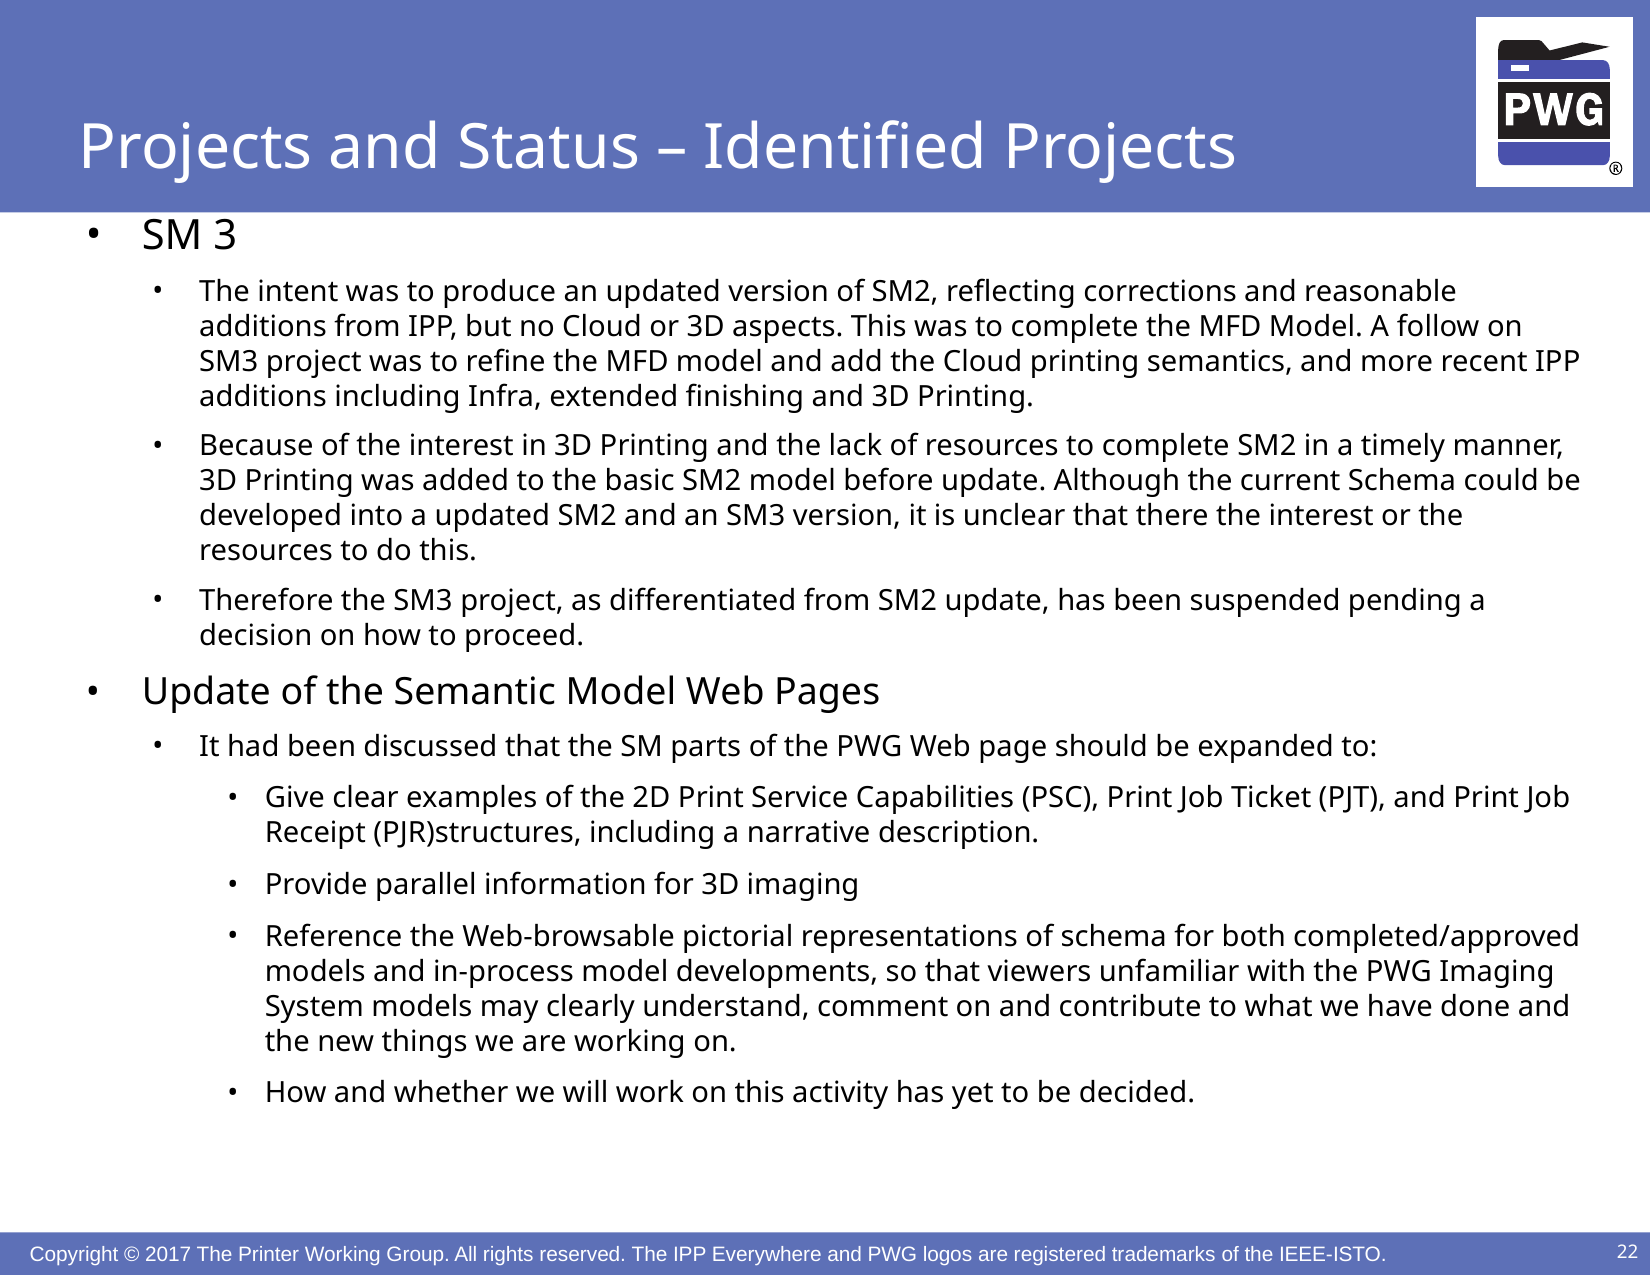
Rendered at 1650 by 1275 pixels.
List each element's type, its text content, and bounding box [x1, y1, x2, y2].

title Projects and Status – Identified Projects [61, 0, 1583, 190]
list SM 3 The intent was to produce an updated version of SM2, reflecting corrections and reasonable additions from IPP, but no Cloud or 3D aspects. This was to complete the MFD Model. A follow on SM3 project was to refine the MFD model and add the Cloud printing semantics, and more recent IPP additions including Infra, extended finishing and 3D Printing. Because of the interest in 3D Printing and the lack of resources to complete SM2 in a timely manner, 3D Printing was added to the basic SM2 model before update. Although the current Schema could be developed into a updated SM2 and an SM3 version, it is unclear that there the interest or the resources to do this. Therefore the SM3 project, as differentiated from SM2 update, has been suspended pending a decision on how to proceed. Update of the Semantic Model Web Pages It had been discussed that the SM parts of the PWG Web page should be expanded to: Give clear examples of the 2D Print Service Capabilities (PSC), Print Job Ticket (PJT), and Print Job Receipt (PJR)structures, including a narrative description. Provide parallel information for 3D imaging Reference the Web-browsable pictorial representations of schema for both completed/approved models and in-process model developments, so that viewers unfamiliar with the PWG Imaging System models may clearly understand, comment on and contribute to what we have done and the new things we are working on. How and whether we will work on this activity has yet to be decided. [70, 199, 1602, 1232]
